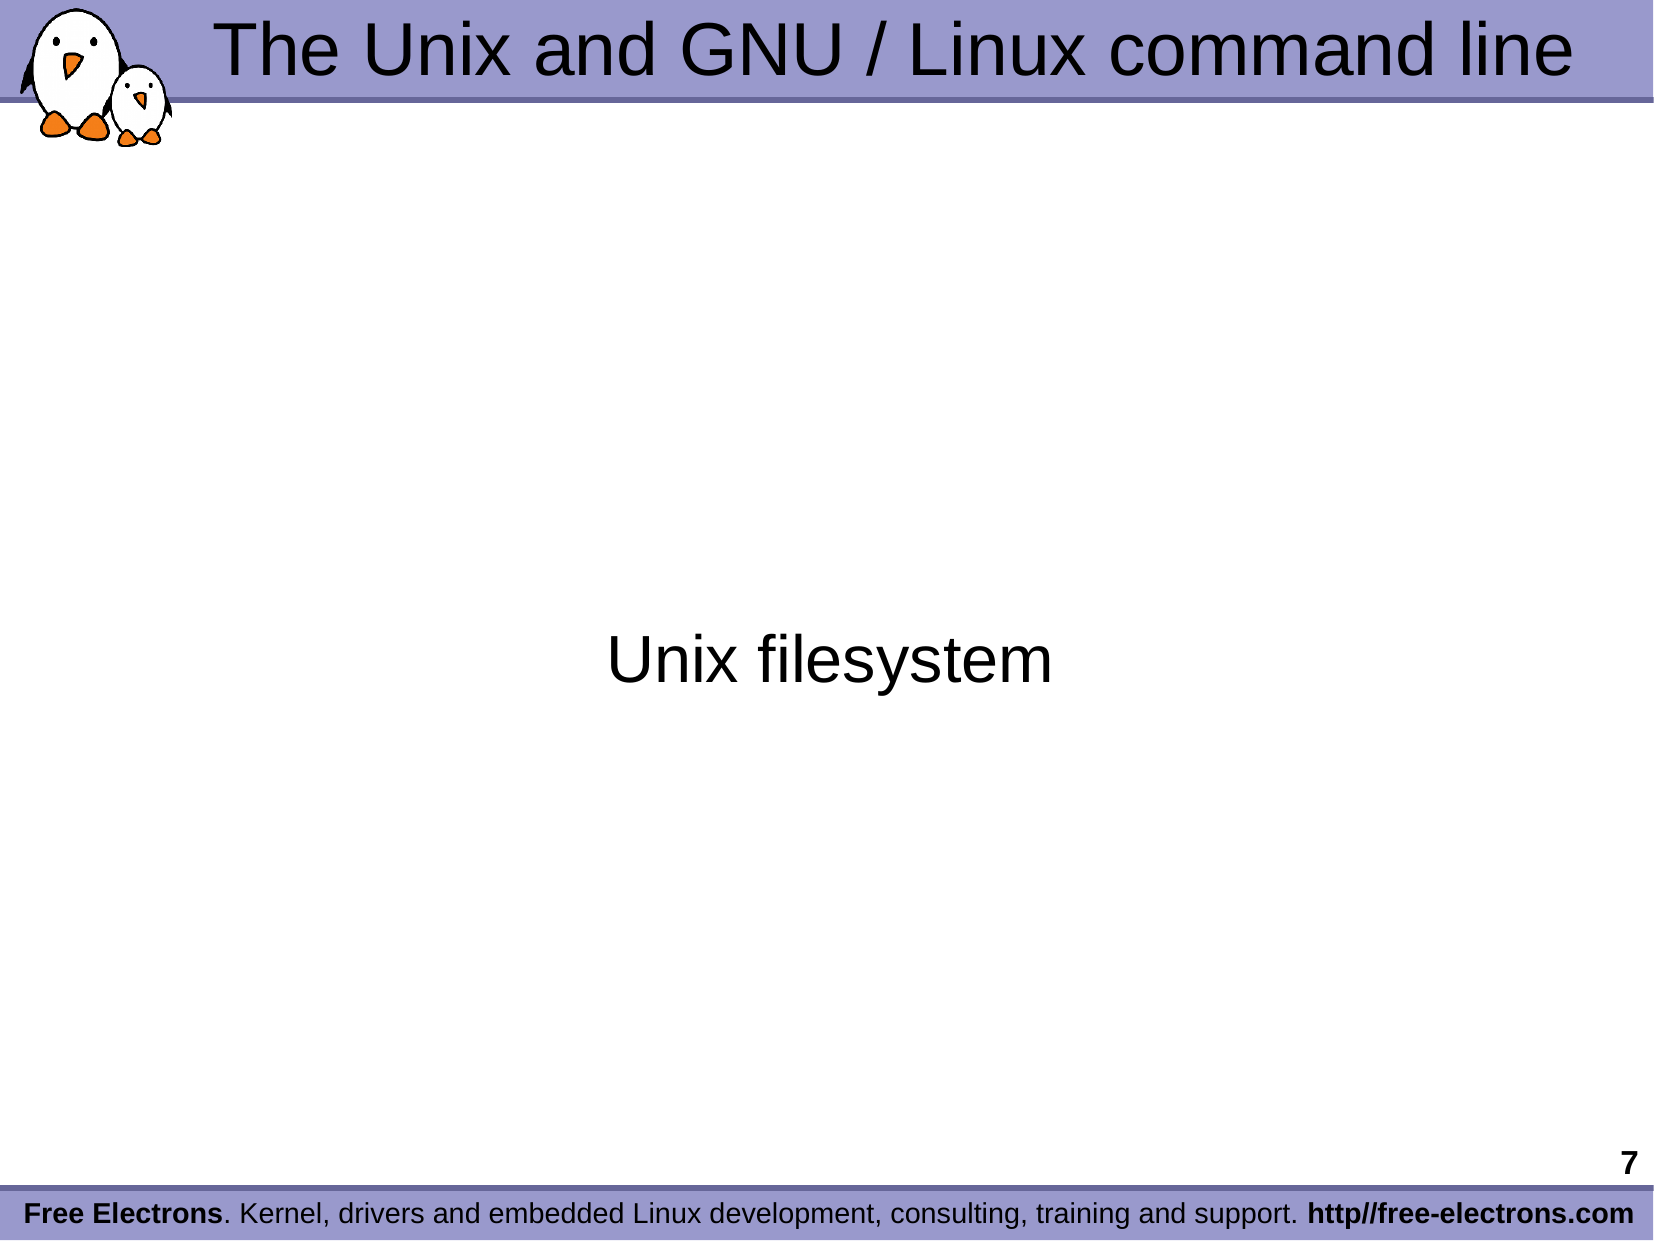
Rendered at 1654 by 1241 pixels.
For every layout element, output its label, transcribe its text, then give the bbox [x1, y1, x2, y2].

subtitle Unix filesystem [68, 201, 1592, 1118]
picture [20, 8, 172, 147]
title The Unix and GNU / Linux command line [149, 0, 1640, 100]
